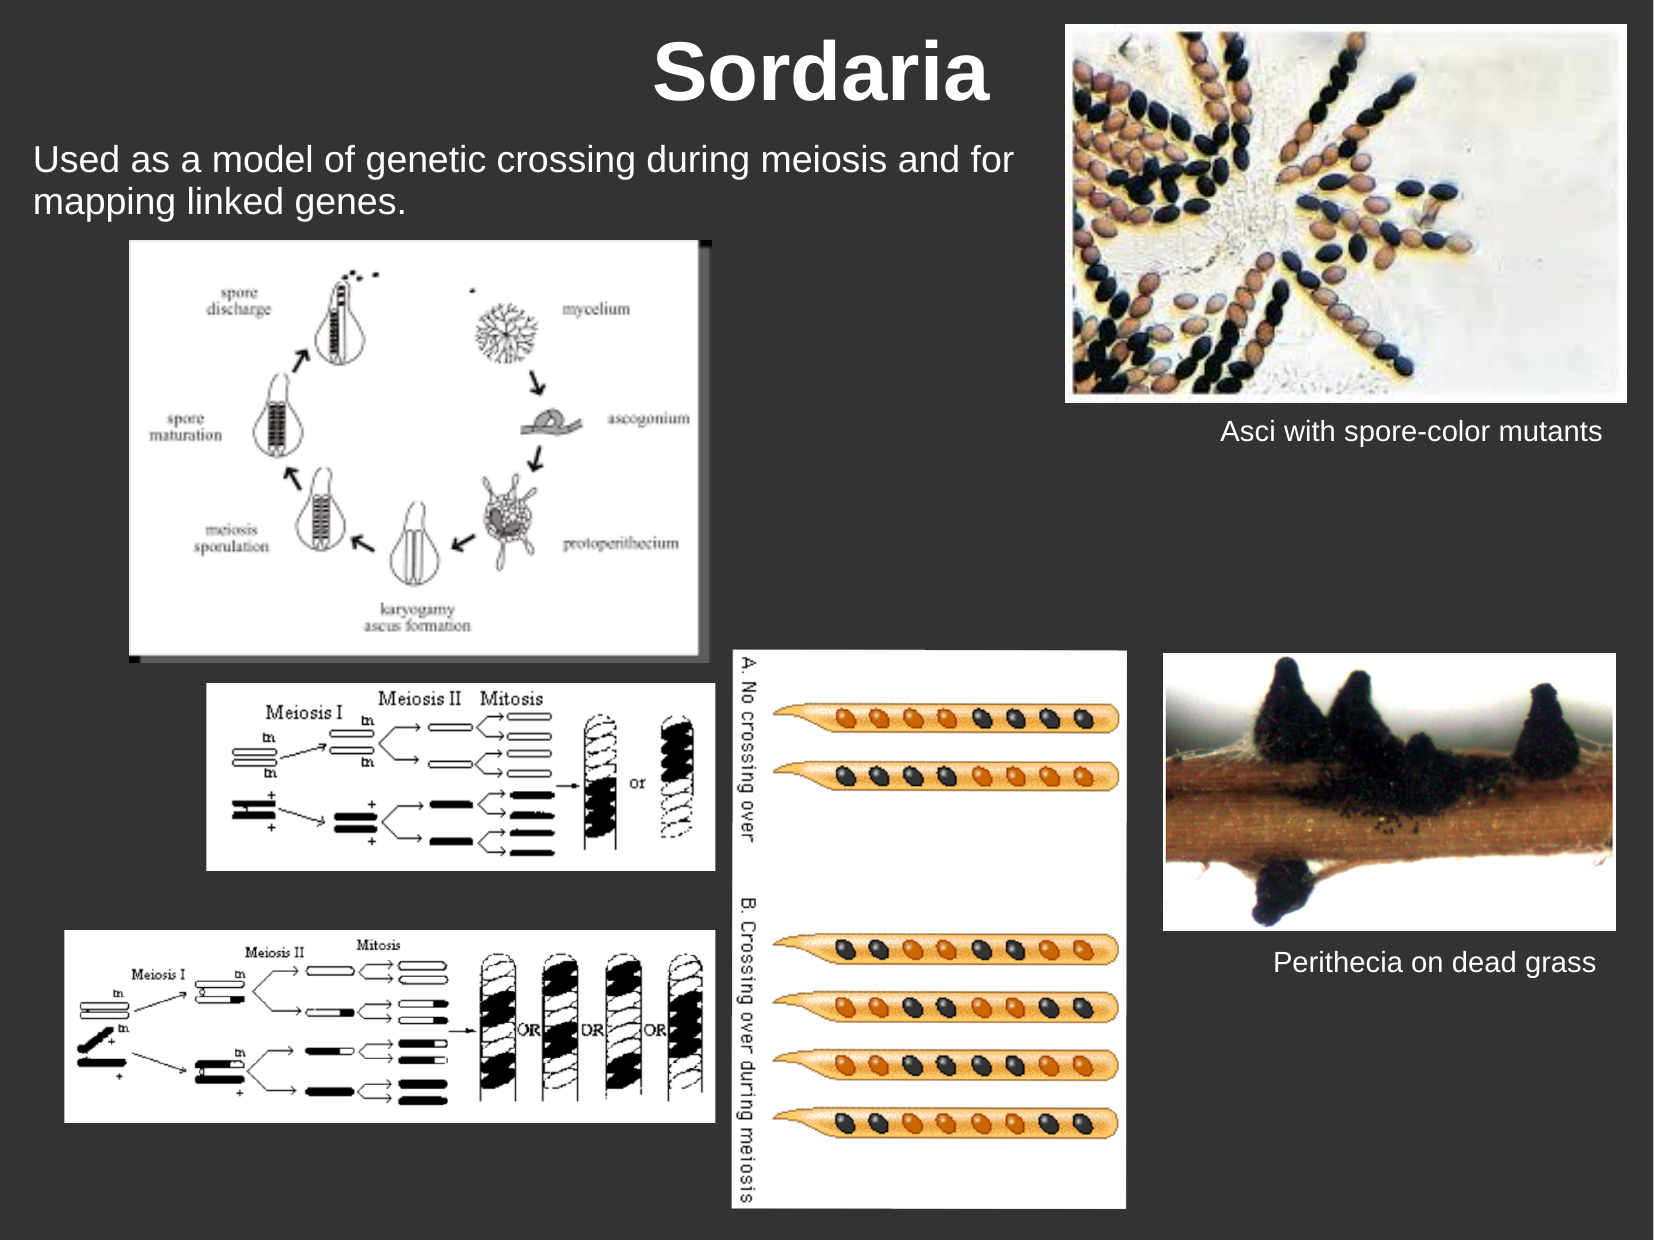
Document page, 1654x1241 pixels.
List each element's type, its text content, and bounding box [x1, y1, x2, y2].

text_box Asci with spore-color mutants [1167, 407, 1618, 456]
picture [129, 240, 712, 663]
picture [206, 683, 716, 871]
picture [1065, 24, 1627, 403]
text_box Used as a model of genetic crossing during meiosis and for mapping linked genes. [18, 130, 1045, 230]
picture [64, 930, 716, 1123]
picture [731, 649, 1127, 1209]
text_box Sordaria [10, 18, 1632, 126]
text_box Perithecia on dead grass [1161, 939, 1613, 987]
picture [1163, 653, 1616, 932]
